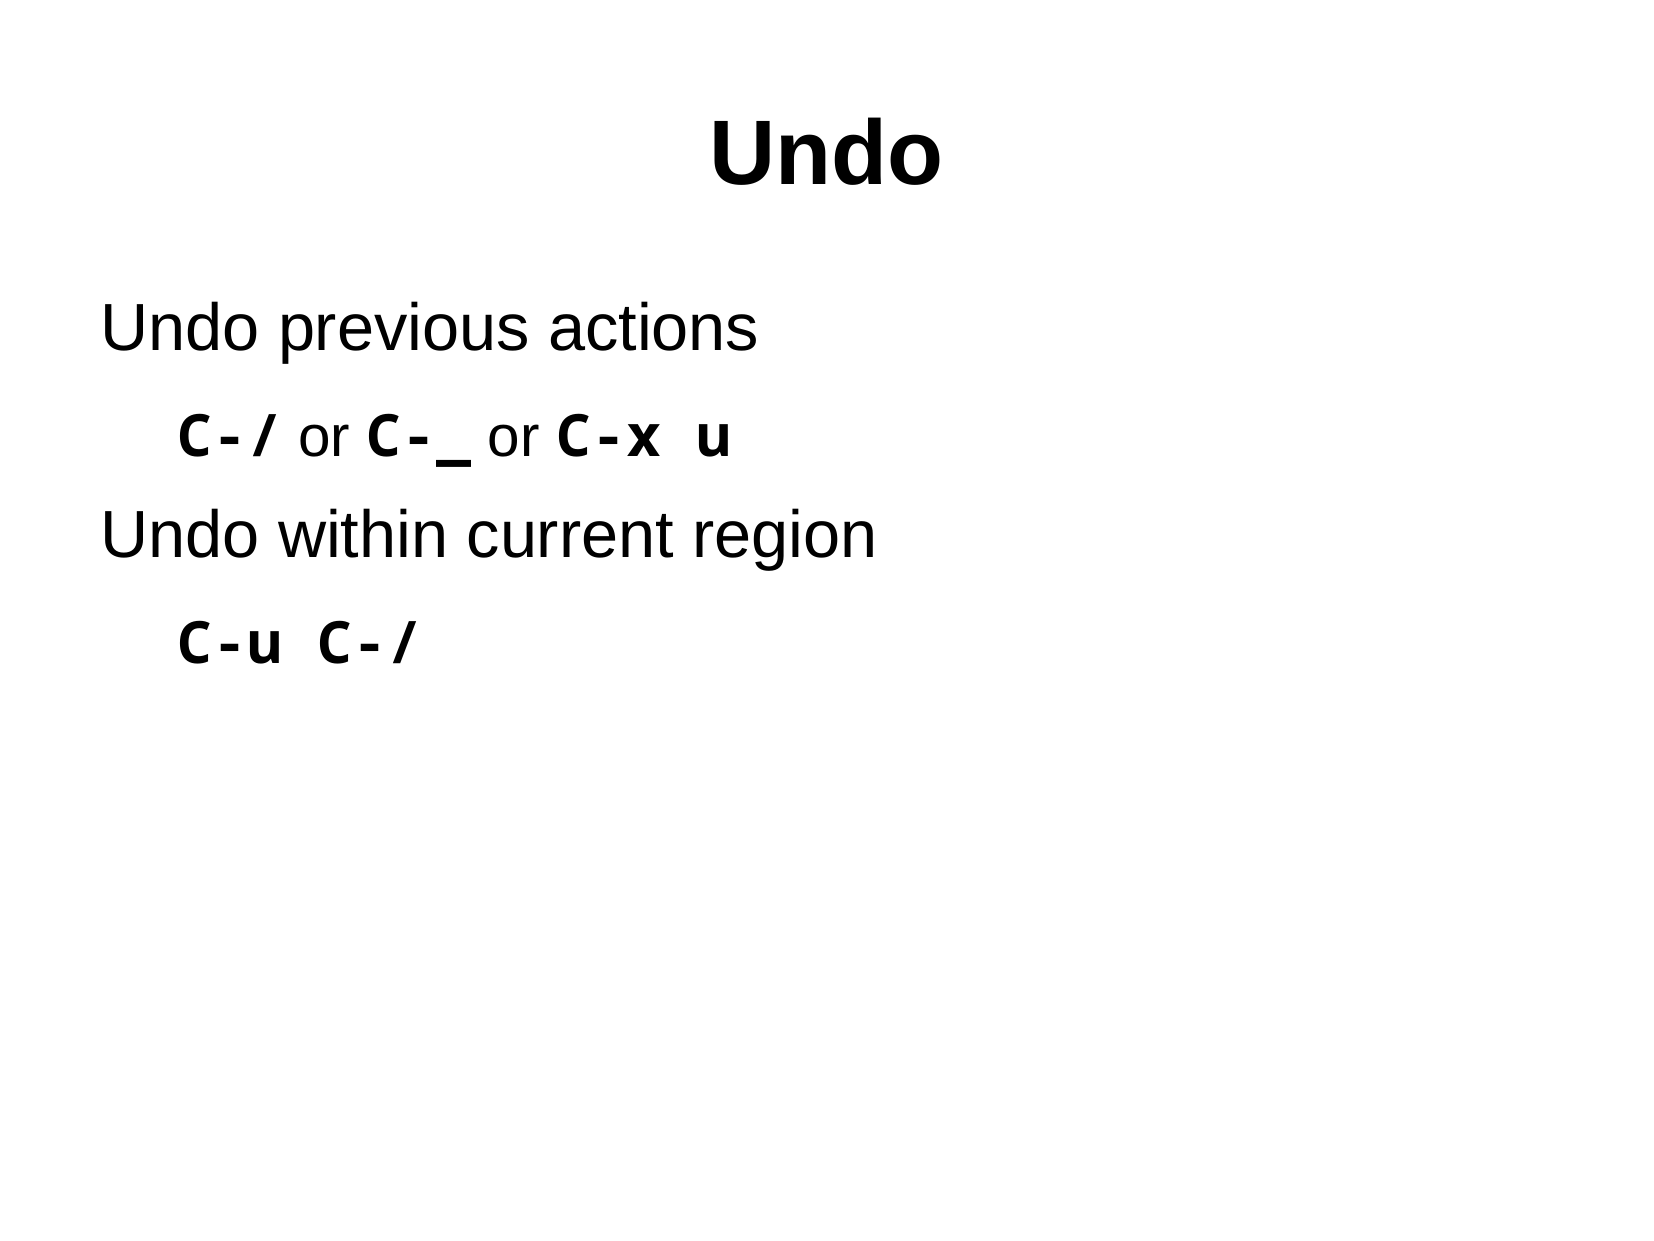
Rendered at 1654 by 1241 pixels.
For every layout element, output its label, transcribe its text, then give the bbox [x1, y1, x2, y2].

list Undo previous actions C-/ or C-_ or C-x u Undo within current region C-u C-/ [82, 290, 1571, 1094]
title Undo [82, 56, 1571, 250]
